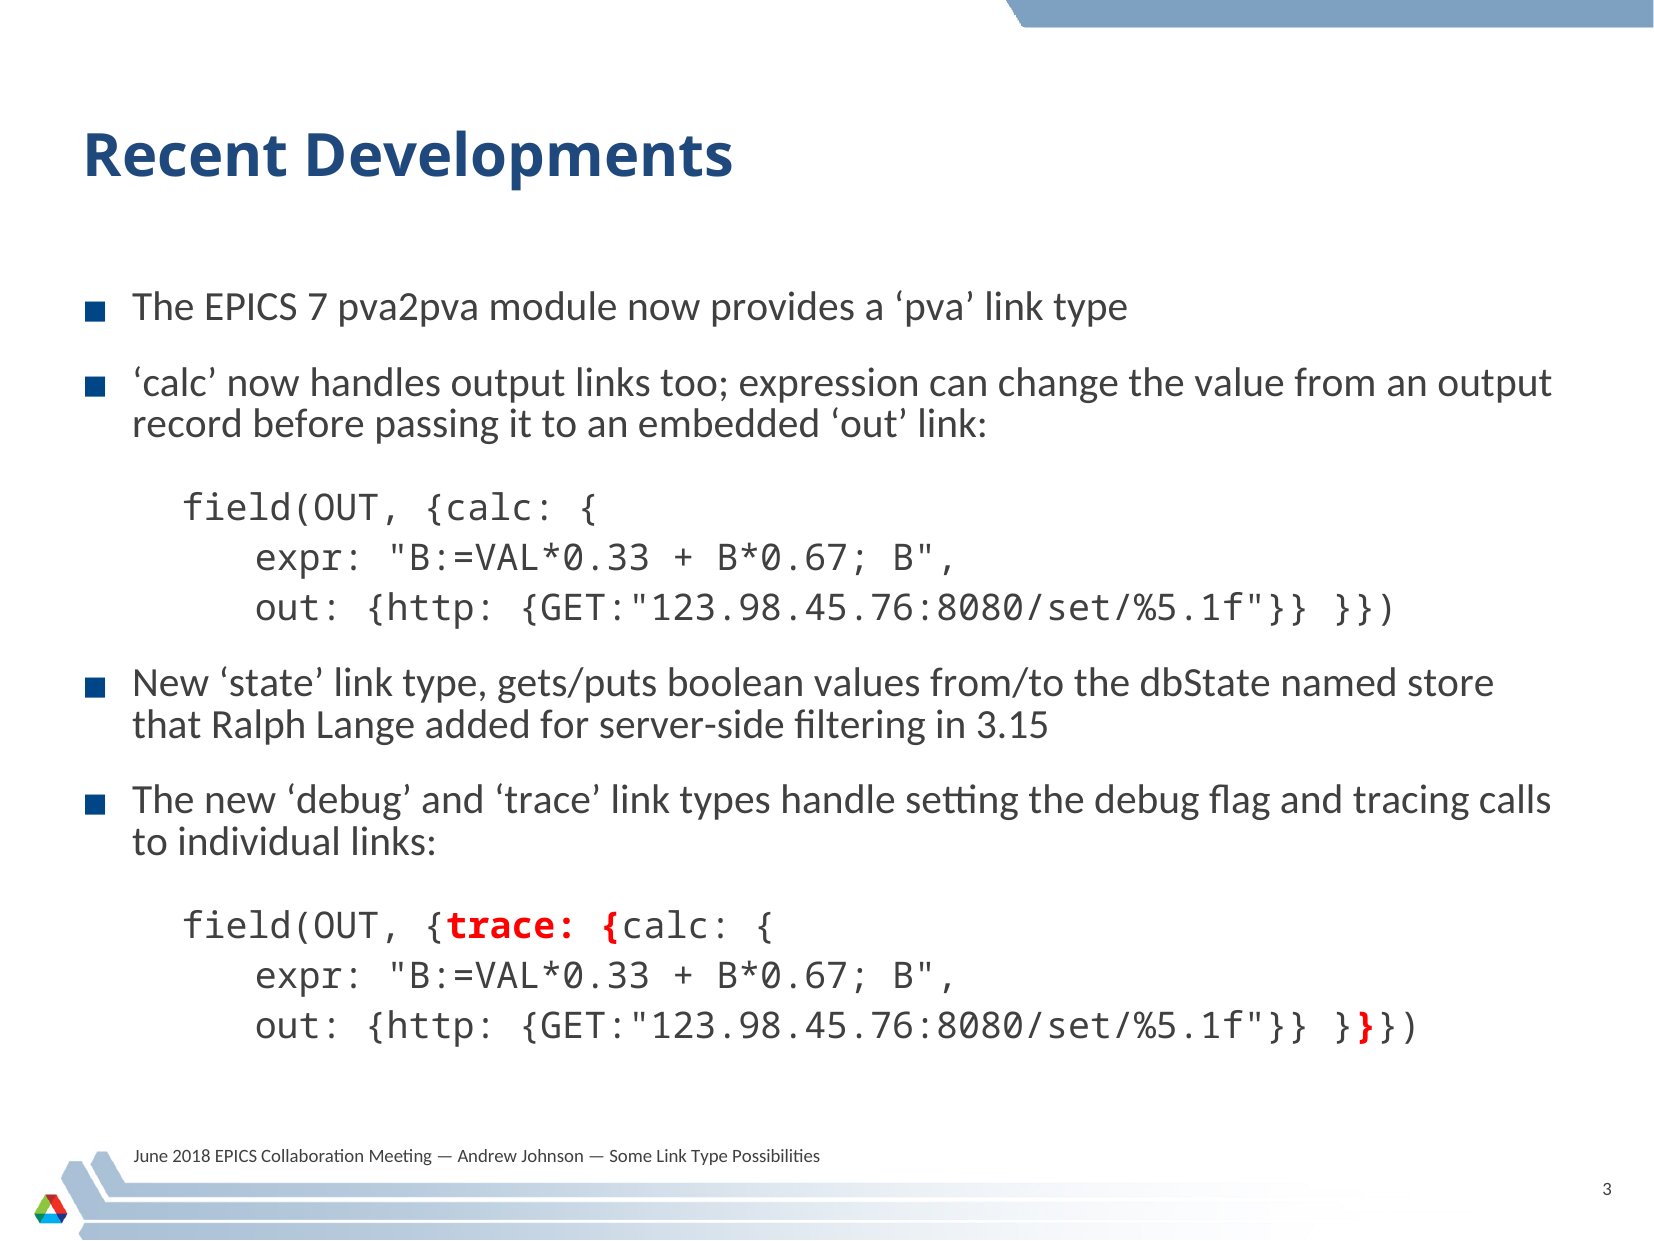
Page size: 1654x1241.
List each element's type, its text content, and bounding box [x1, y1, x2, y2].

list The EPICS 7 pva2pva module now provides a ‘pva’ link type ‘calc’ now handles output links too; expression can change the value from an output record before passing it to an embedded ‘out’ link: field(OUT, {calc: { expr: "B:=VAL*0.33 + B*0.67; B", out: {http: {GET:"123.98.45.76:8080/set/%5.1f"}} }}) New ‘state’ link type, gets/puts boolean values from/to the dbState named store that Ralph Lange added for server-side filtering in 3.15 The new ‘debug’ and ‘trace’ link types handle setting the debug flag and tracing calls to individual links: field(OUT, {trace: {calc: { expr: "B:=VAL*0.33 + B*0.67; B", out: {http: {GET:"123.98.45.76:8080/set/%5.1f"}} }}}) [82, 289, 1571, 1108]
picture [0, 1143, 1654, 1240]
picture [0, 0, 1654, 29]
title Recent Developments [82, 49, 1571, 257]
